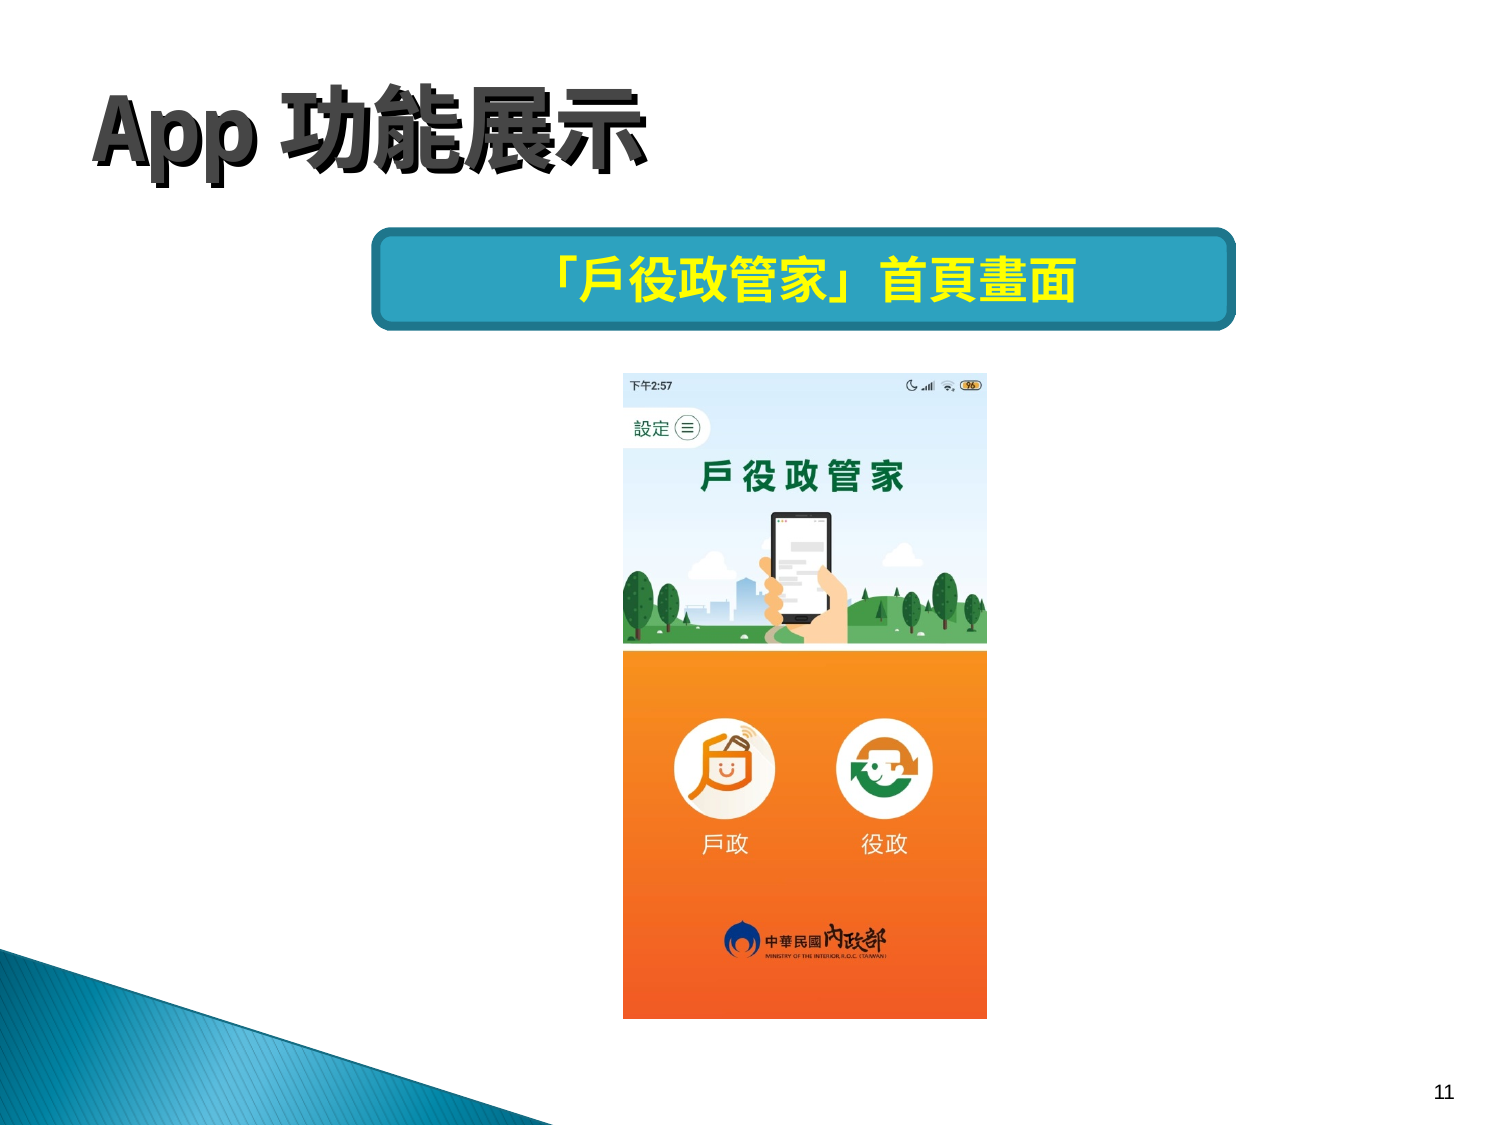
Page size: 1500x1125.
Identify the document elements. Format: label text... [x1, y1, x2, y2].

title App功能展示 [76, 31, 1427, 219]
text_box [1418, 1051, 1479, 1112]
text_box 「戶役政管家」首頁畫面 [375, 231, 1232, 327]
picture [623, 373, 987, 1019]
